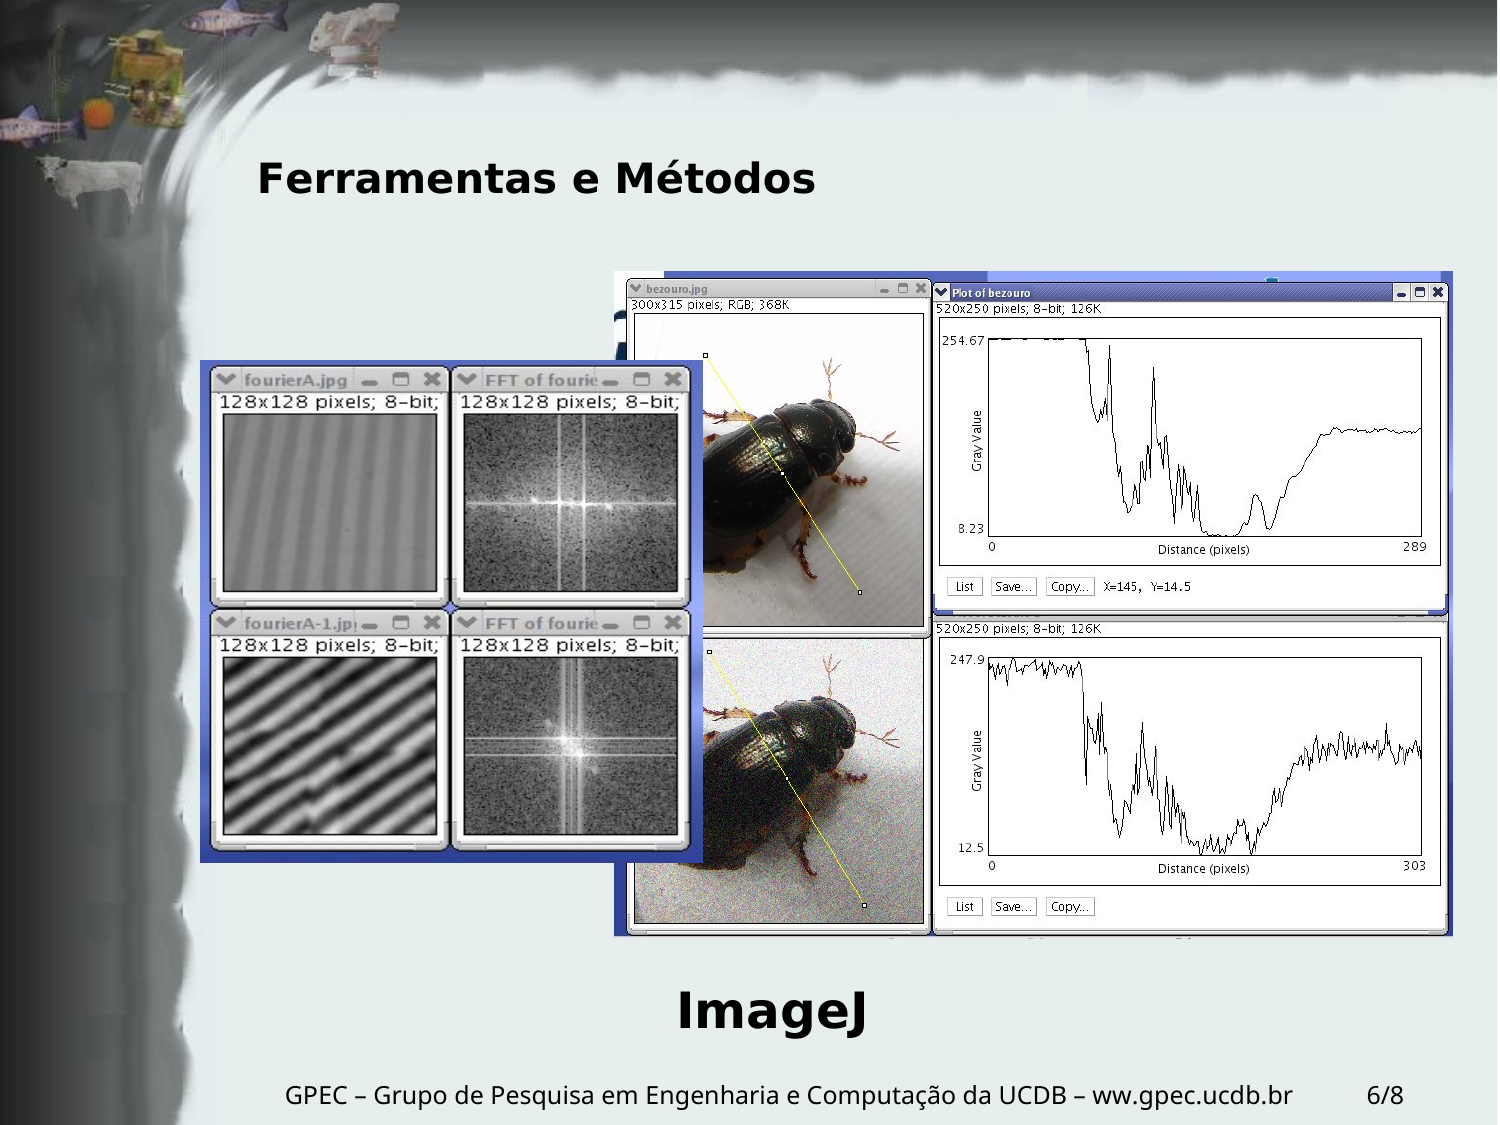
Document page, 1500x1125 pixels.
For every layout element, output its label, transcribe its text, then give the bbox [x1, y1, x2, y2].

picture [0, 0, 1498, 1125]
text_box ImageJ [661, 974, 880, 1048]
title Ferramentas e Métodos [242, 113, 1425, 244]
